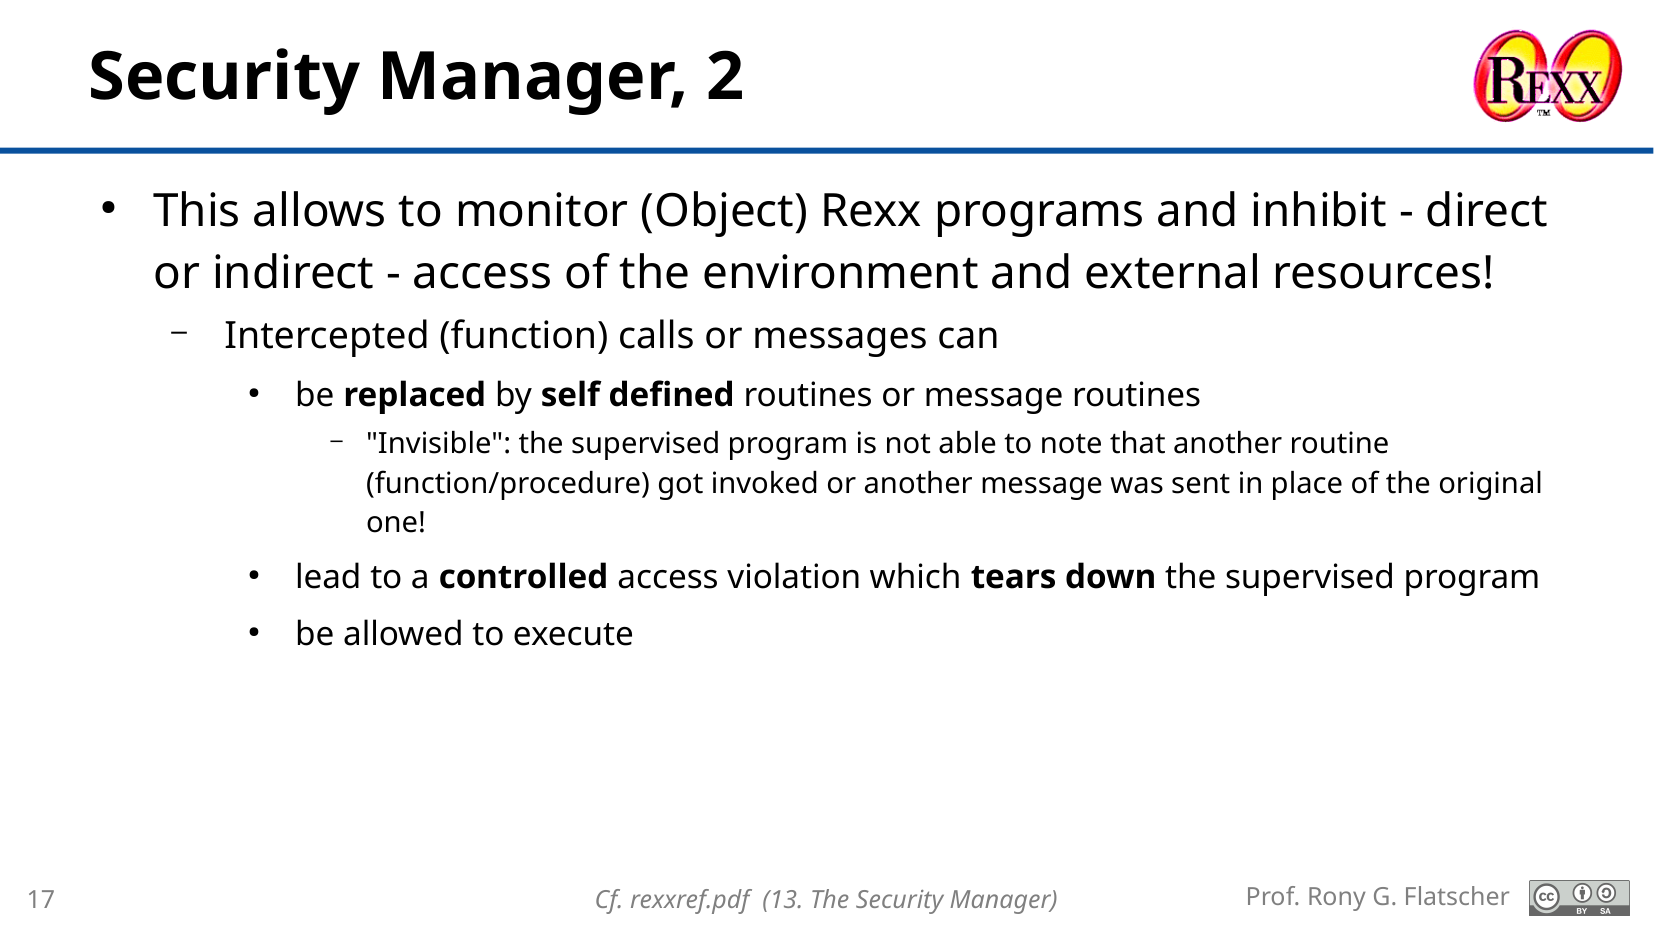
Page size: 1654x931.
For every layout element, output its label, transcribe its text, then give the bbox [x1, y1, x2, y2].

text_box Cf. rexxref.pdf (13. The Security Manager) [0, 874, 1654, 922]
list This allows to monitor (Object) Rexx programs and inhibit - direct or indirect - access of the environment and external resources! Intercepted (function) calls or messages can be replaced by self defined routines or message routines "Invisible": the supervised program is not able to note that another routine (function/procedure) got invoked or another message was sent in place of the original one! lead to a controlled access violation which tears down the supervised program be allowed to execute [82, 177, 1571, 857]
title Security Manager, 2 [29, 0, 1654, 148]
